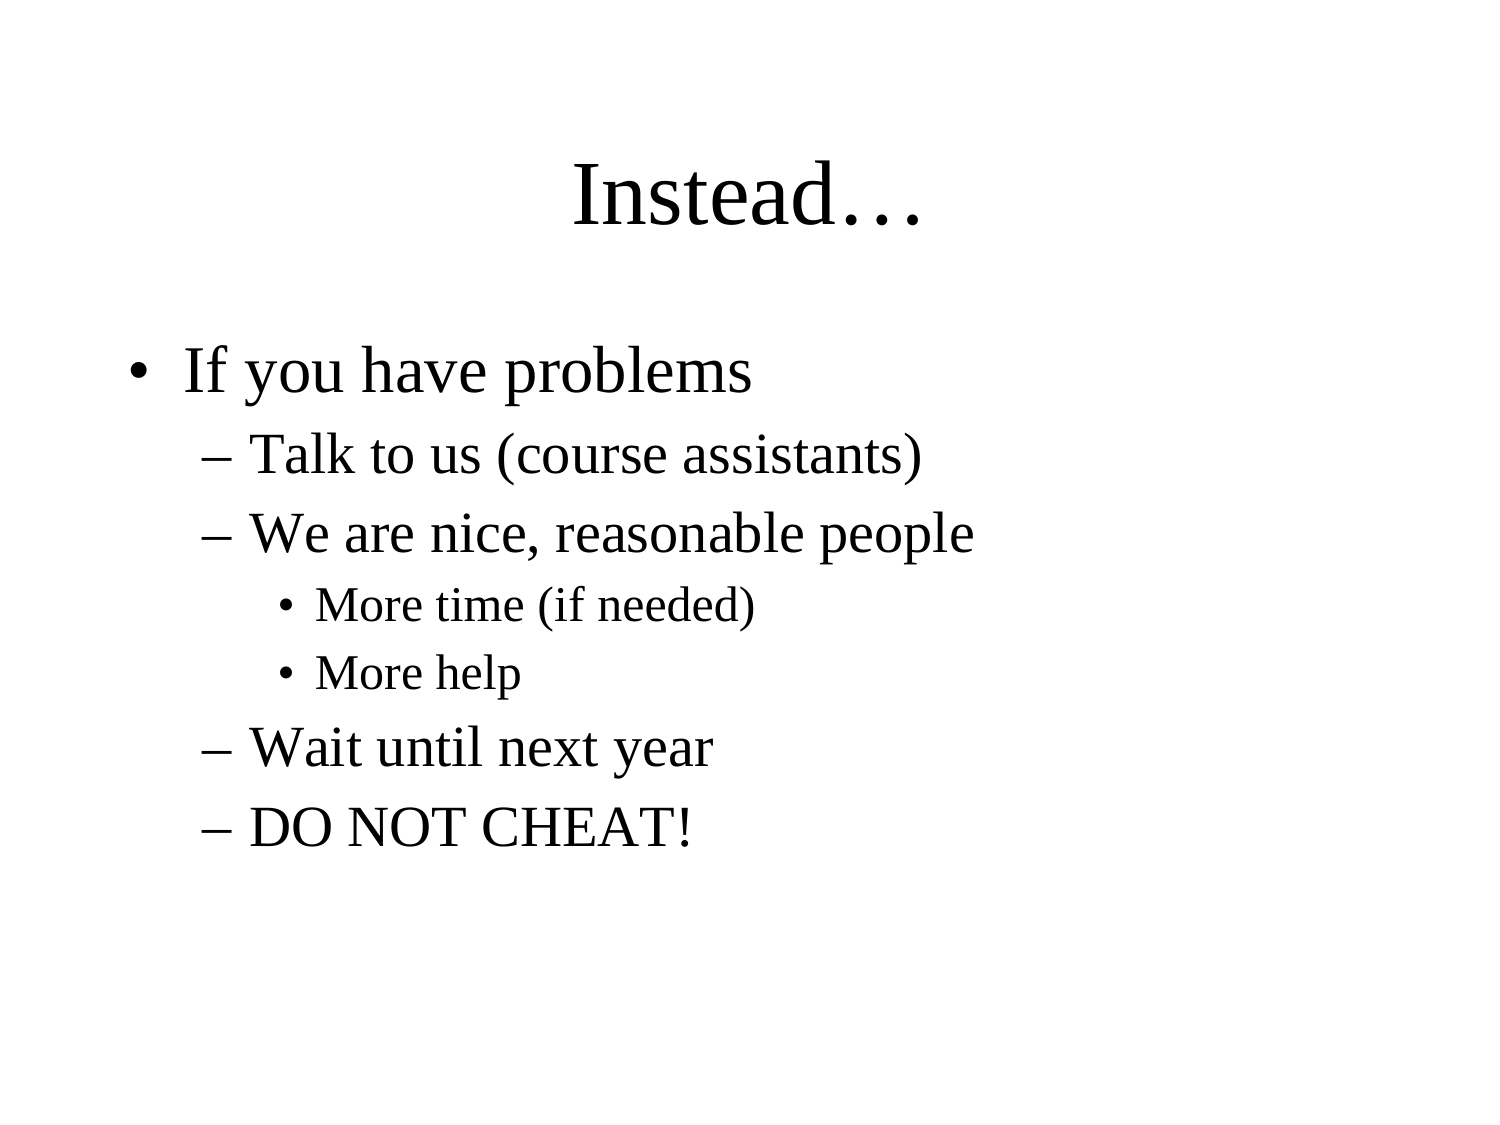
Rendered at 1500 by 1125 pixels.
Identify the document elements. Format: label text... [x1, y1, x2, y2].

list If you have problems Talk to us (course assistants) We are nice, reasonable people More time (if needed) More help Wait until next year DO NOT CHEAT! [112, 324, 1388, 1000]
title Instead… [112, 99, 1388, 288]
